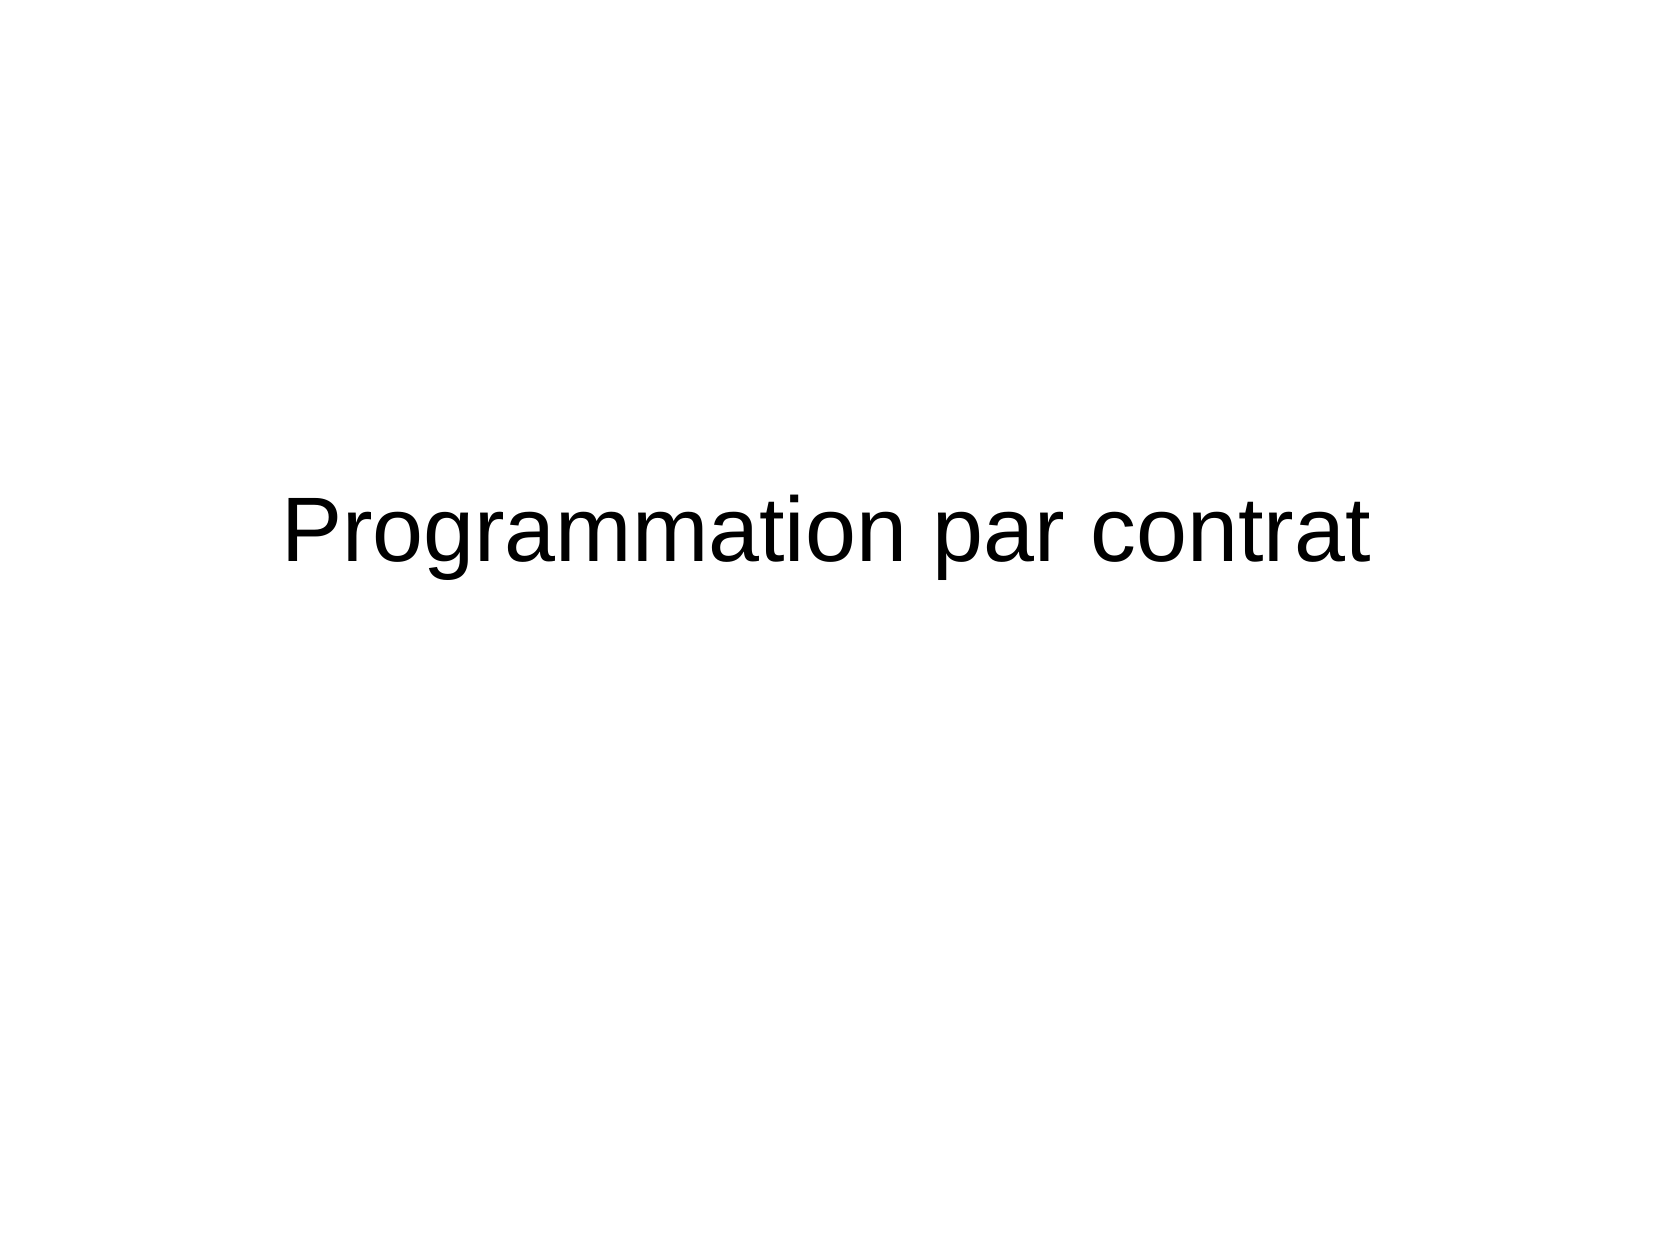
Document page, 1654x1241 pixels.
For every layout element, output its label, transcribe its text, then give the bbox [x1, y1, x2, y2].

subtitle Programmation par contrat [82, 49, 1571, 1010]
